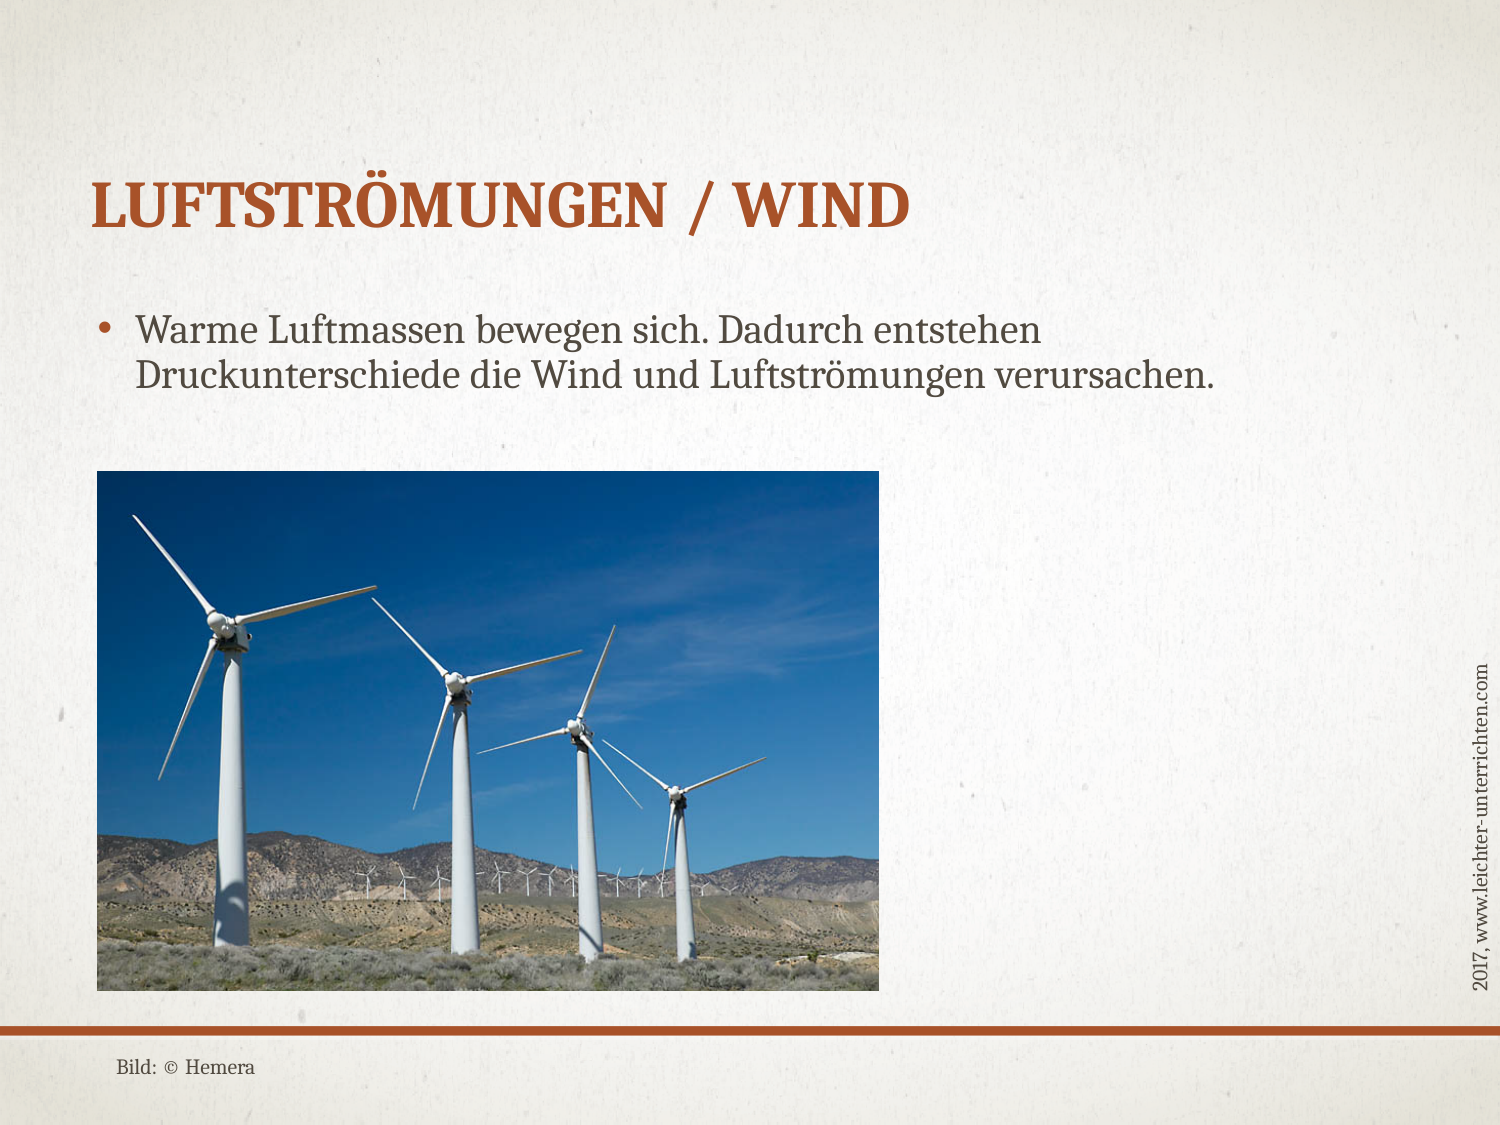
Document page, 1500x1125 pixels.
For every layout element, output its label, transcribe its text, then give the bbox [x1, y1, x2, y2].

title Luftströmungen / Wind [75, 62, 1341, 250]
list Warme Luftmassen bewegen sich. Dadurch entstehen Druckunterschiede die Wind und Luftströmungen verursachen. [75, 299, 1341, 975]
text_box Bild: © Hemera [101, 1044, 271, 1086]
picture [0, 1036, 1500, 1125]
picture [0, 0, 1500, 1026]
